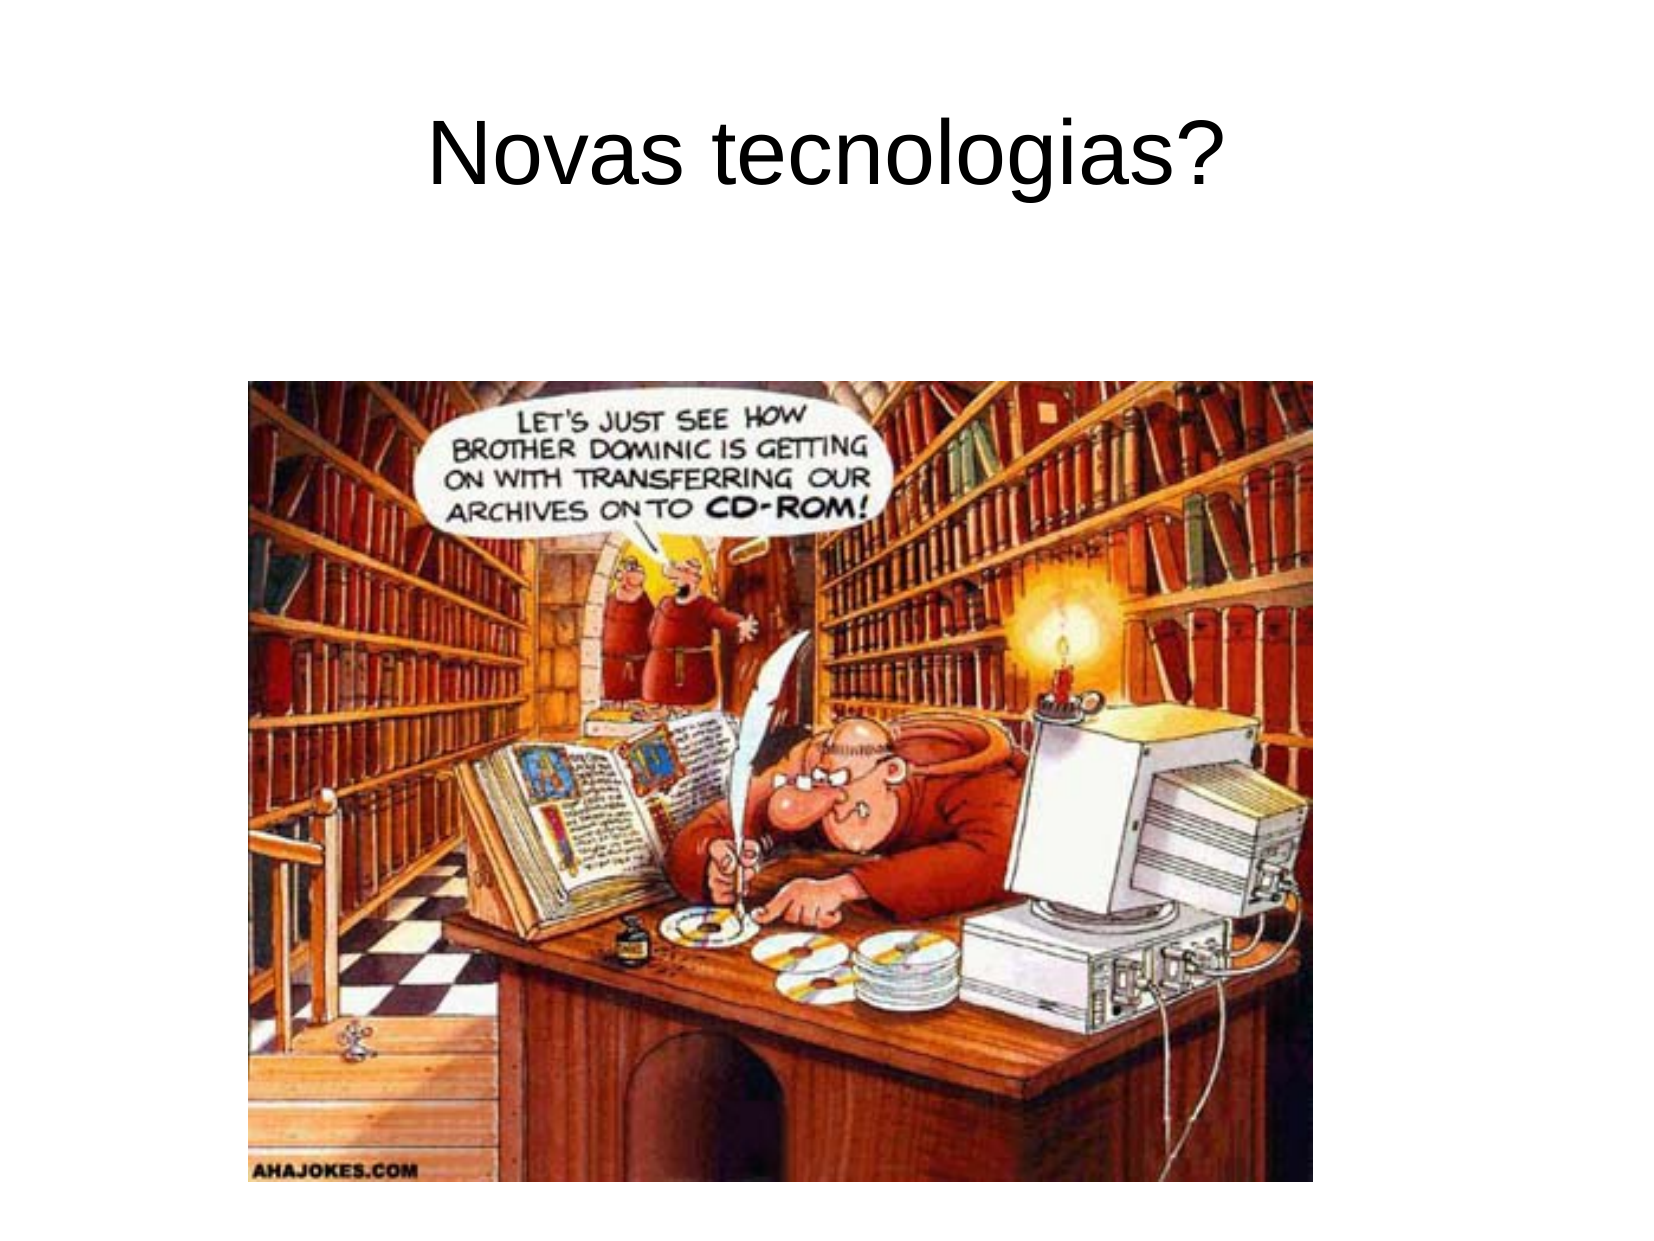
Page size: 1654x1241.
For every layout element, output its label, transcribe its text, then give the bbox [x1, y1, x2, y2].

title Novas tecnologias? [82, 49, 1571, 257]
picture [248, 381, 1313, 1182]
